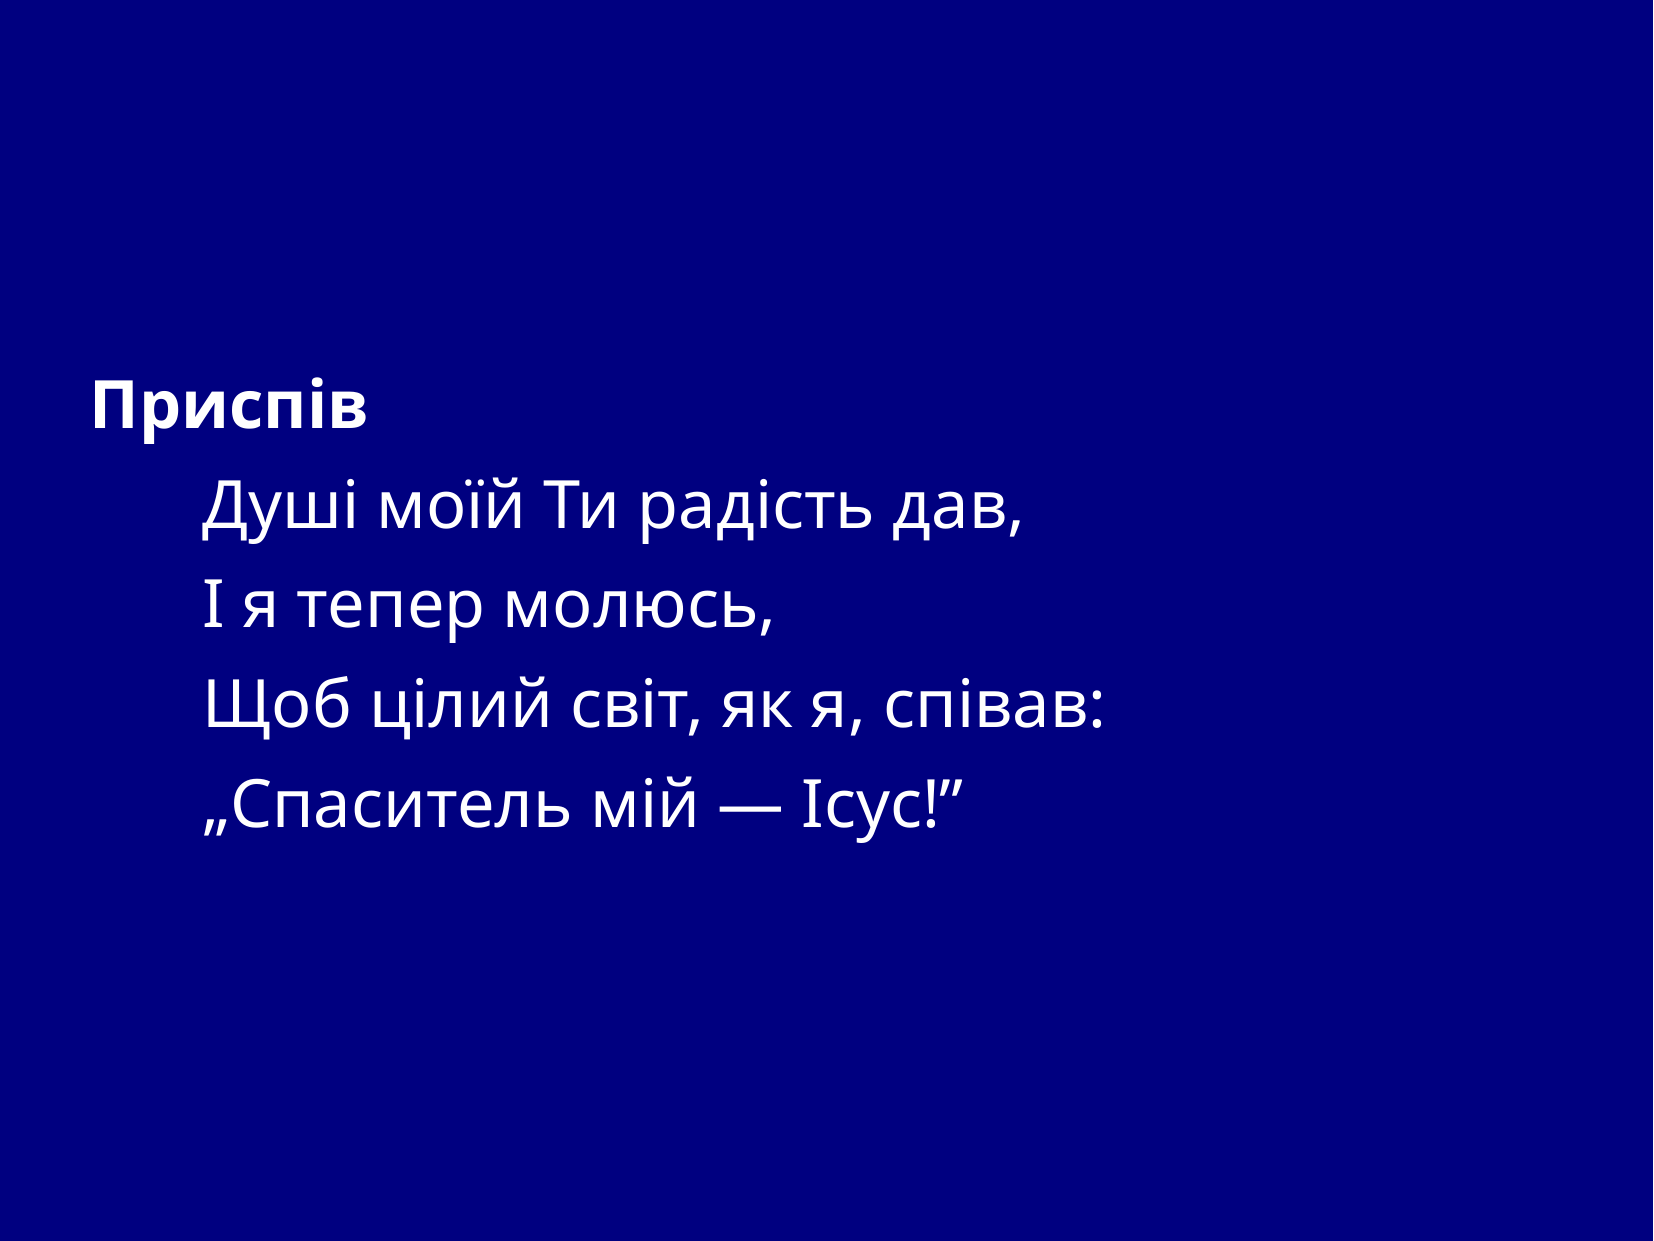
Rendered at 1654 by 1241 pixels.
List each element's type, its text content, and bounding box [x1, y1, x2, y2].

text_box Приспів Душі моїй Ти радість дав, І я тепер молюсь, Щоб цілий світ, як я, співав: „Спаситель мій ― Ісус!” [75, 150, 1576, 1163]
